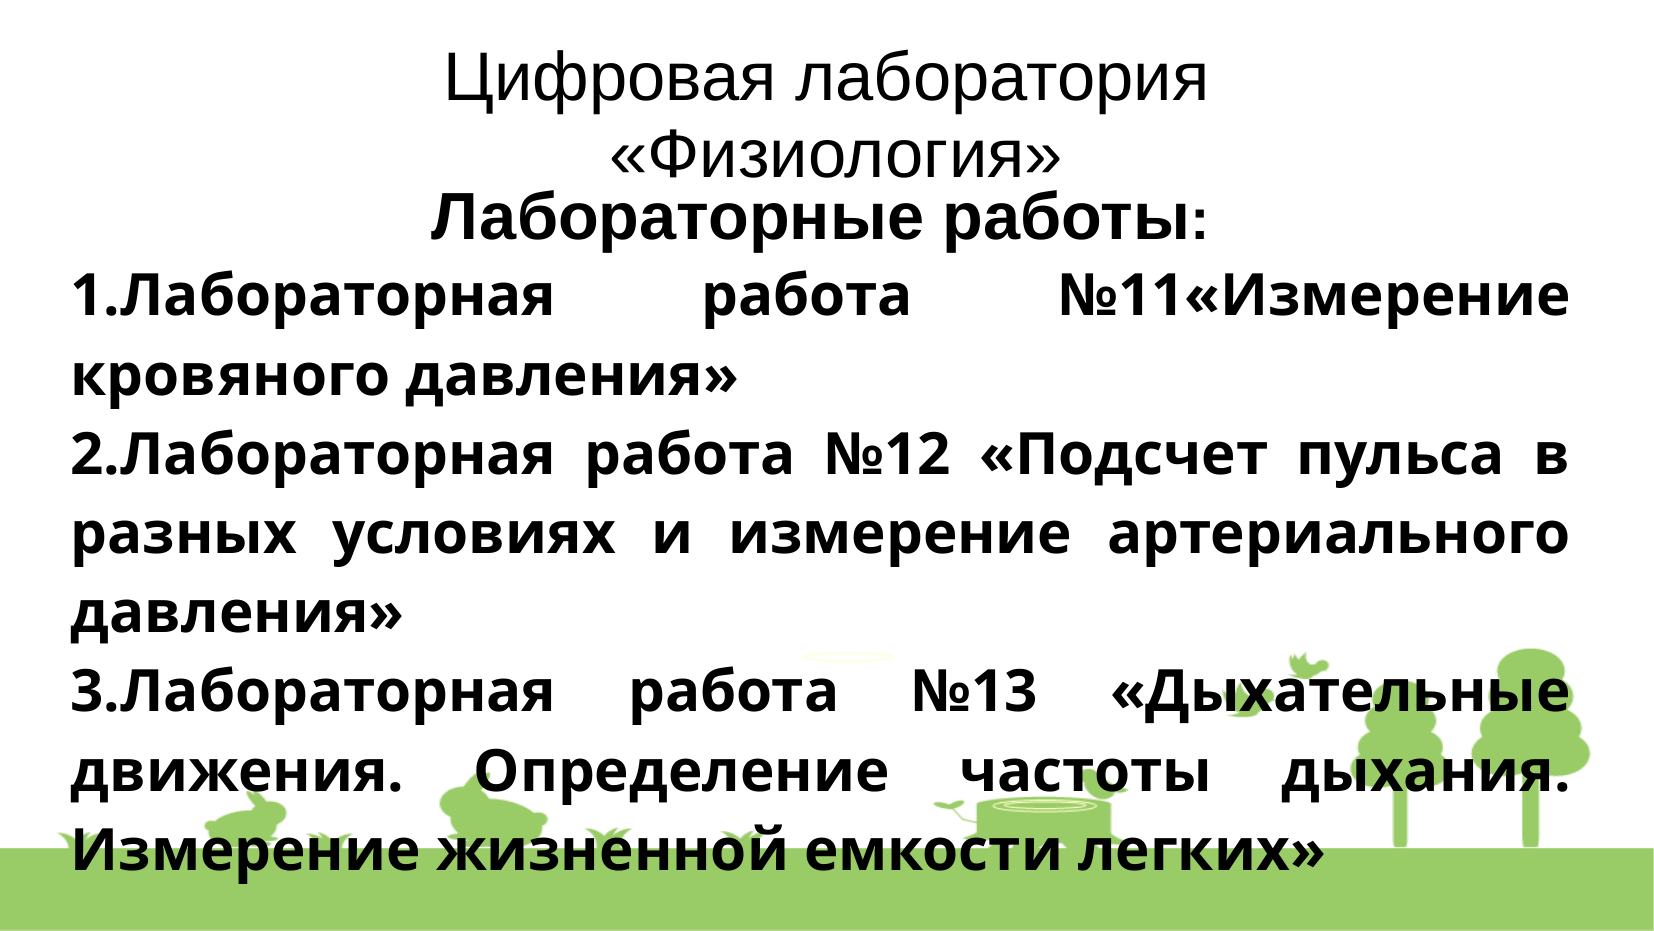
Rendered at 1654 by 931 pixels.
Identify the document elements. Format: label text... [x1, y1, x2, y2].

title Цифровая лаборатория «Физиология» [82, 13, 1571, 202]
subtitle Лабораторные работы: 1.Лабораторная работа №11«Измерение кровяного давления» 2.Лабораторная работа №12 «Подсчет пульса в разных условиях и измерение артериального давления» 3.Лабораторная работа №13 «Дыхательные движения. Определение частоты дыхания. Измерение жизненной емкости легких» [70, 202, 1571, 864]
picture [0, 0, 1654, 931]
